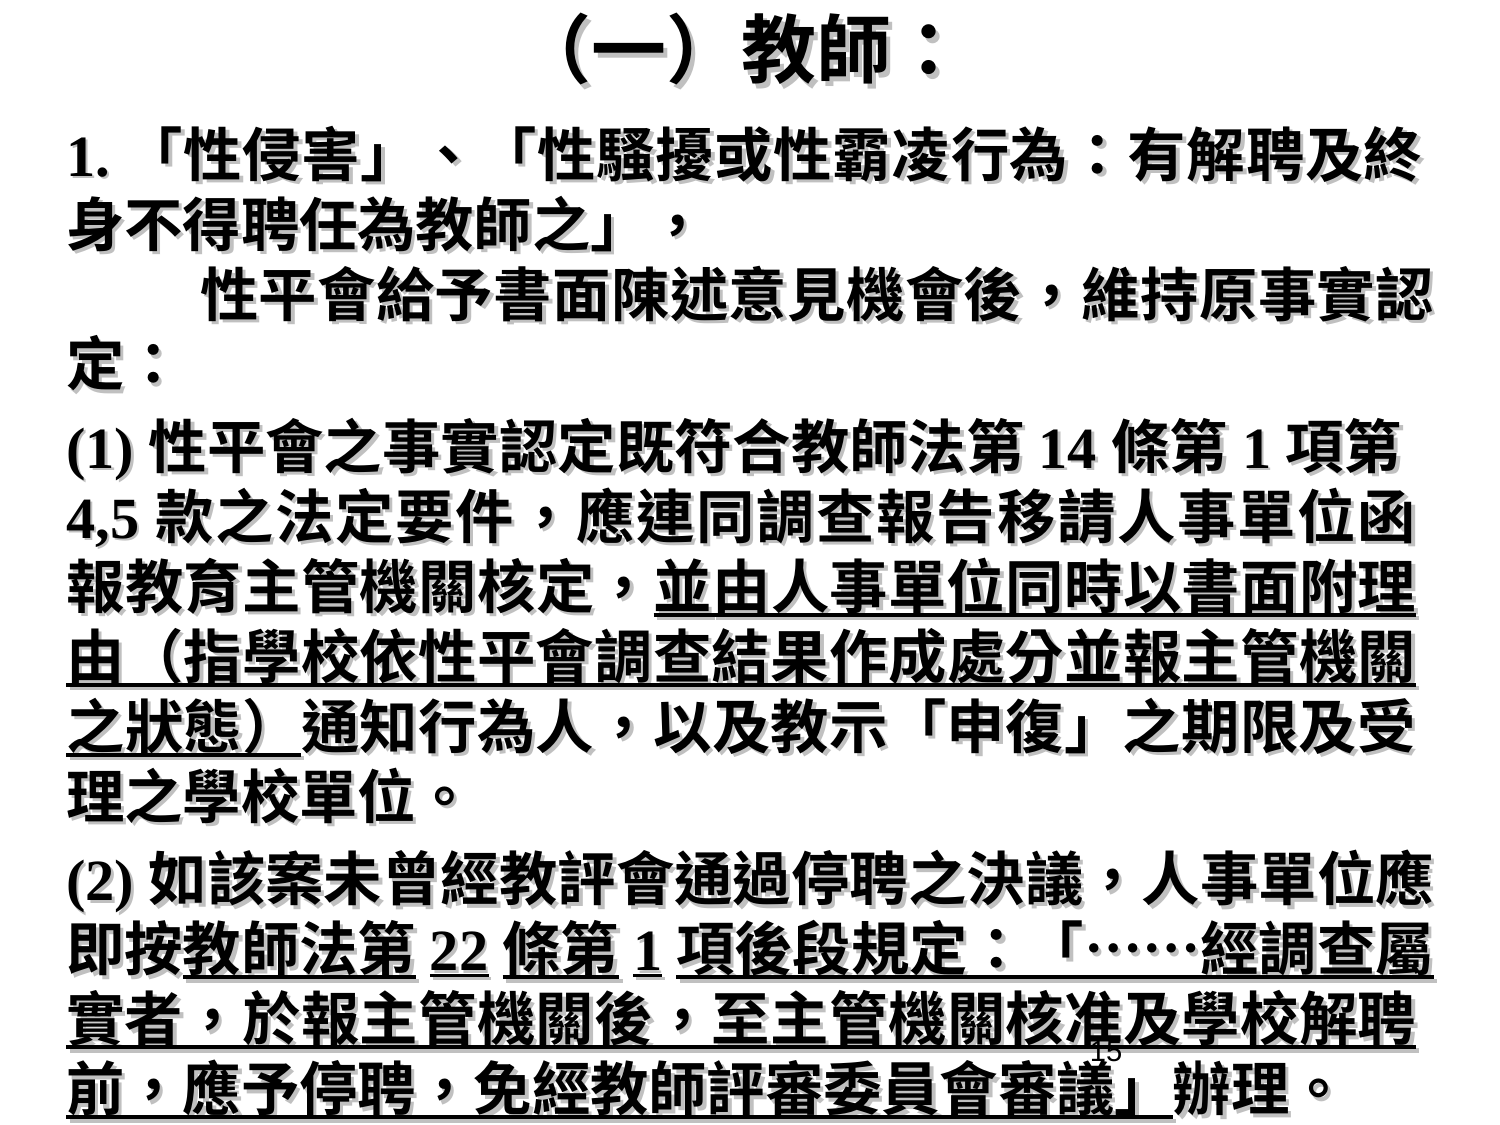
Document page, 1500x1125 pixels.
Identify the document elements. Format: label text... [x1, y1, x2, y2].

text_box [1074, 1024, 1426, 1103]
text_box （一）教師： 1.「性侵害」、「性騷擾或性霸凌行為：有解聘及終 身不得聘任為教師之」， 性平會給予書面陳述意見機會後，維持原事實認定： (1)性平會之事實認定既符合教師法第14條第1項第4,5款之法定要件，應連同調查報告移請人事單位函報教育主管機關核定，並由人事單位同時以書面附理由（指學校依性平會調查結果作成處分並報主管機關之狀態）通知行為人，以及教示「申復」之期限及受理之學校單位。 (2)如該案未曾經教評會通過停聘之決議，人事單位應即按教師法第22條第1項後段規定：「……經調查屬實者，於報主管機關後，至主管機關核准及學校解聘前，應予停聘，免經教師評審委員會審議」辦理。 [51, 0, 1449, 1125]
